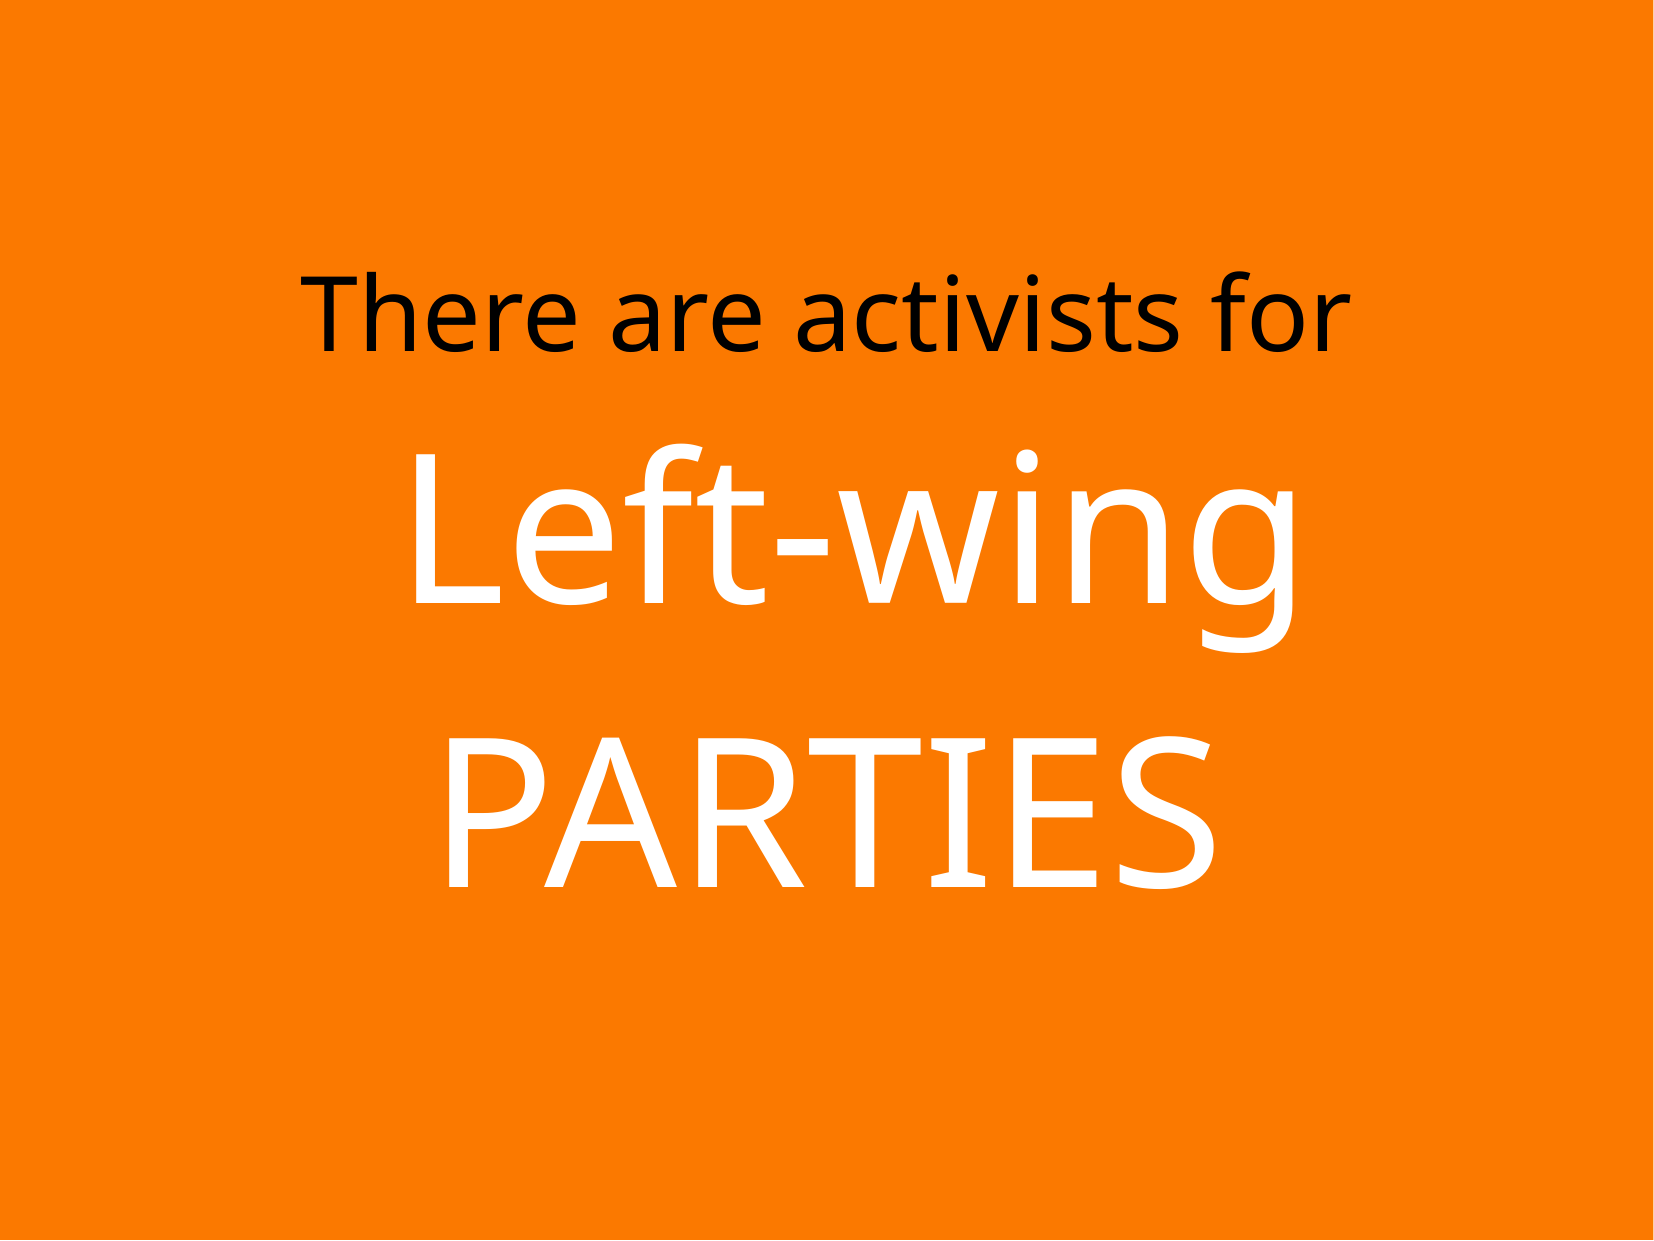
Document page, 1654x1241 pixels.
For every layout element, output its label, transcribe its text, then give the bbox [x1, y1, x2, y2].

text_box There are activists for Left-wing PARTIES [0, 374, 1654, 814]
